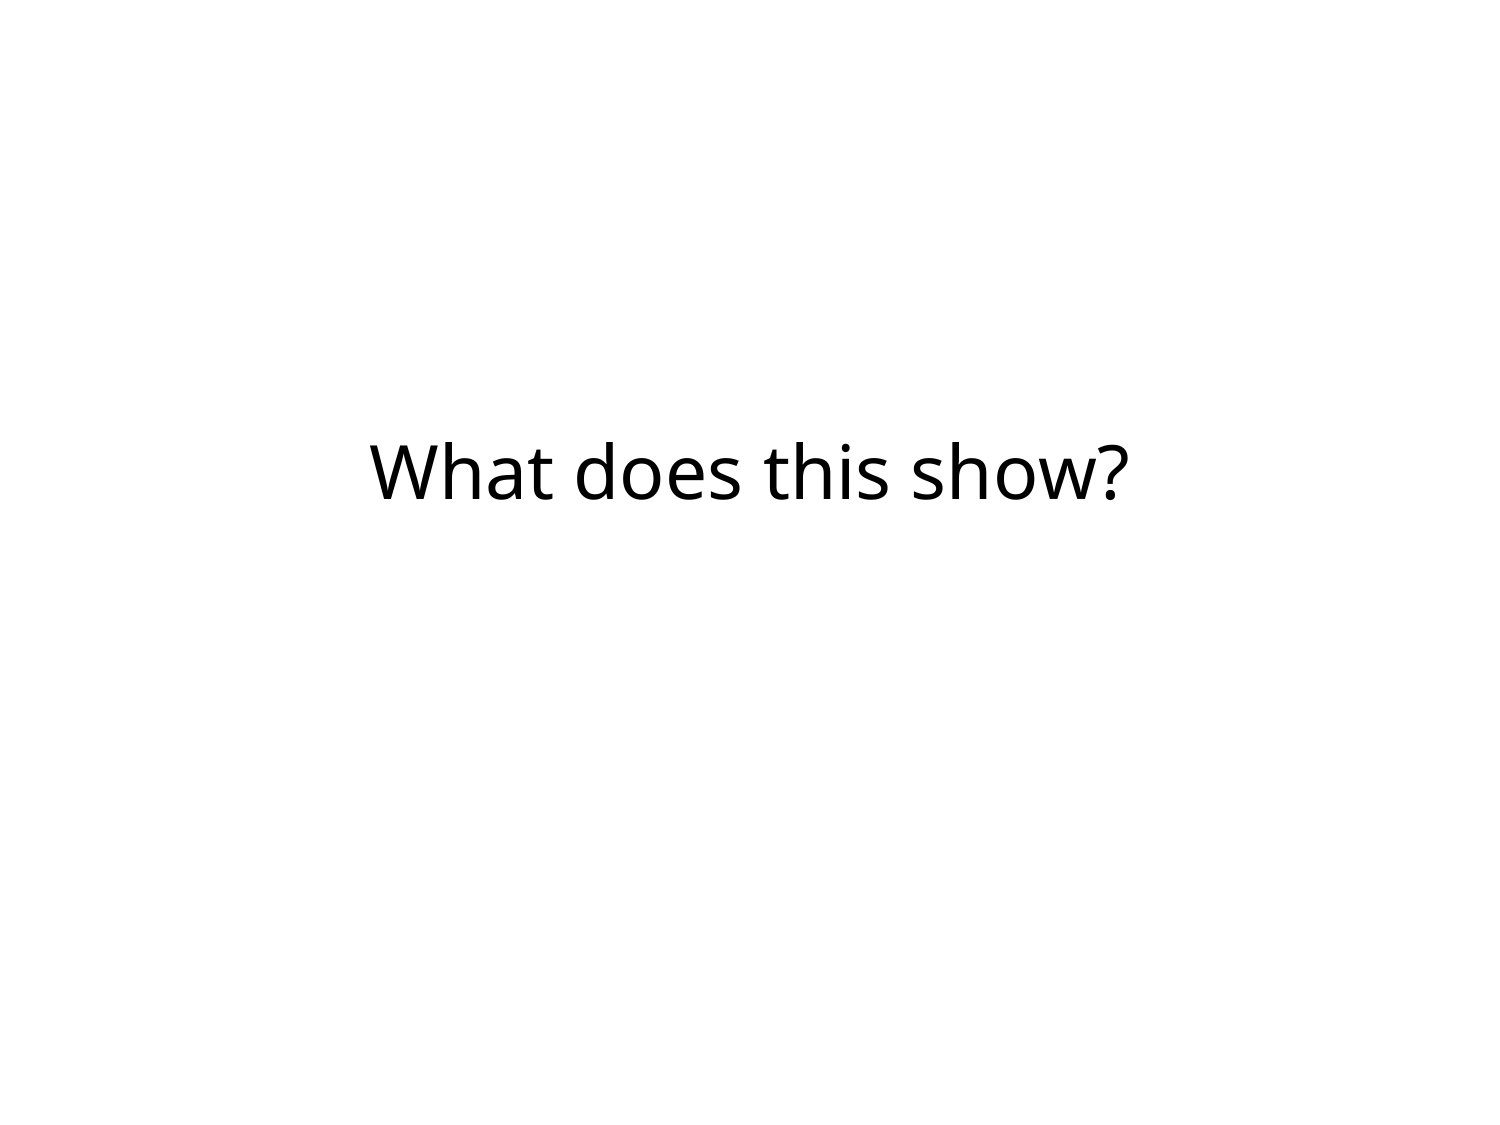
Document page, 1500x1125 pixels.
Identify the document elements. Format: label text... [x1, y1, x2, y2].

text_box What does this show? [112, 349, 1388, 591]
